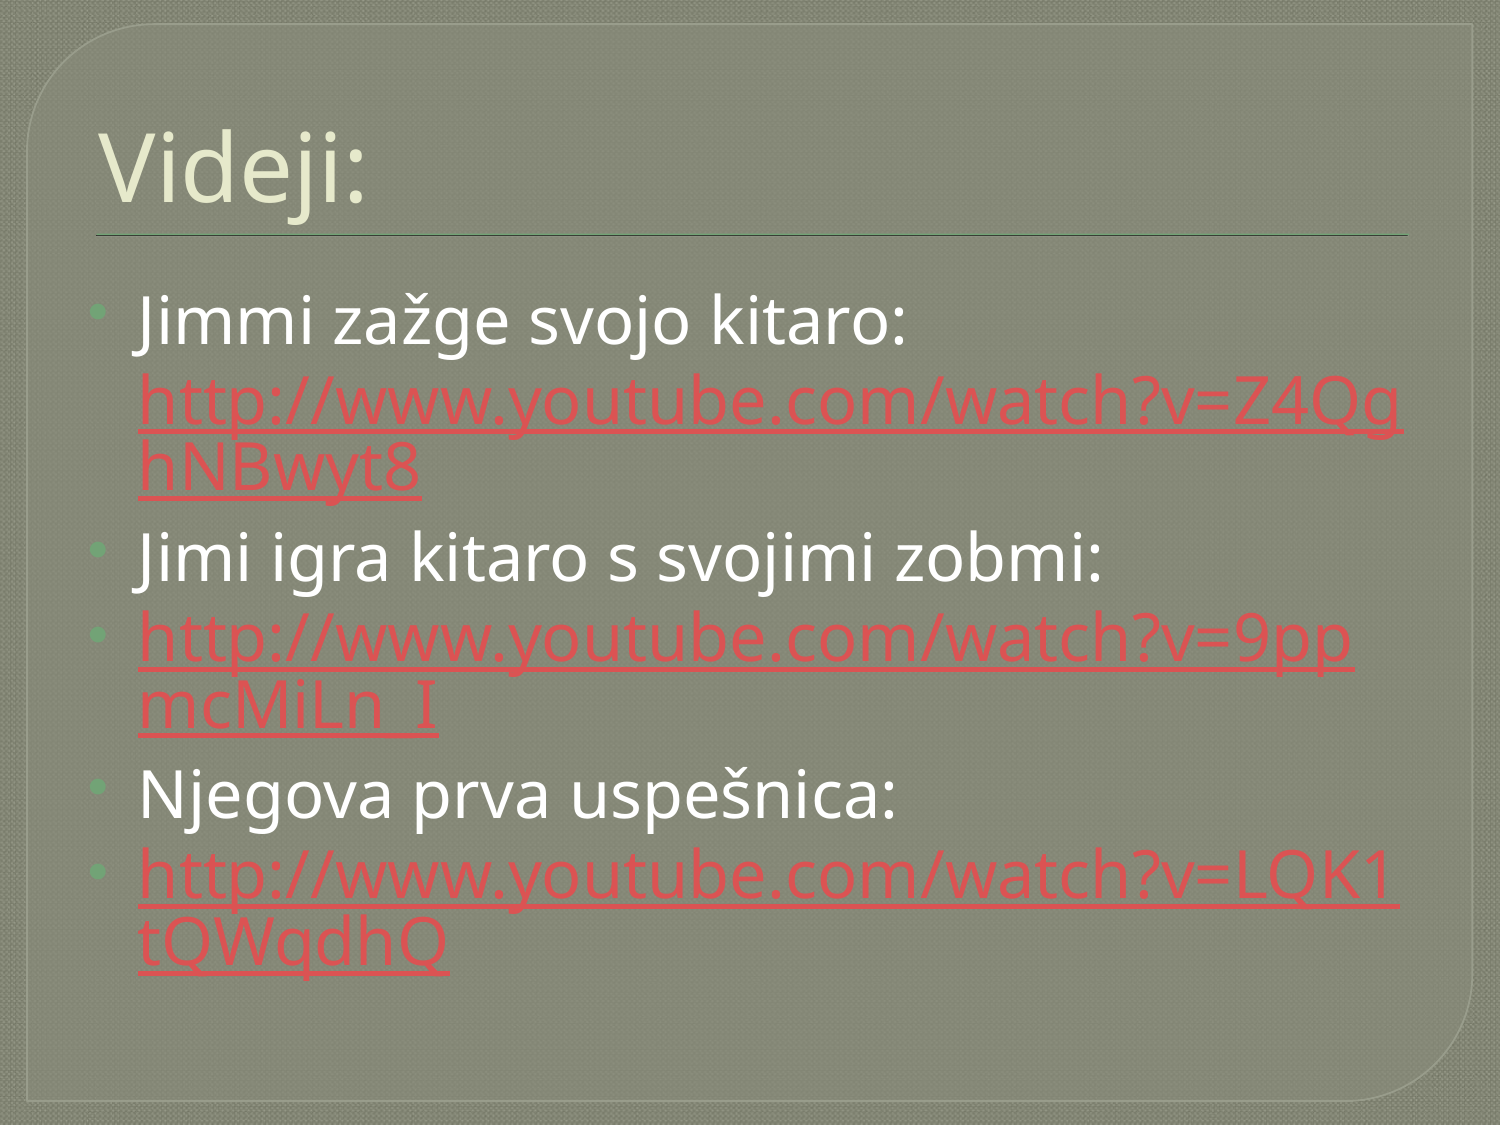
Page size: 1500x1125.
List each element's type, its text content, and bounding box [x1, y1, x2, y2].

picture [0, 0, 1500, 1125]
list Jimmi zažge svojo kitaro: http://www.youtube.com/watch?v=Z4QghNBwyt8 Jimi igra kitaro s svojimi zobmi: http://www.youtube.com/watch?v=9ppmcMiLn_I Njegova prva uspešnica: http://www.youtube.com/watch?v=LQK1tQWqdhQ [75, 270, 1425, 1013]
title Videji: [75, 41, 1425, 230]
